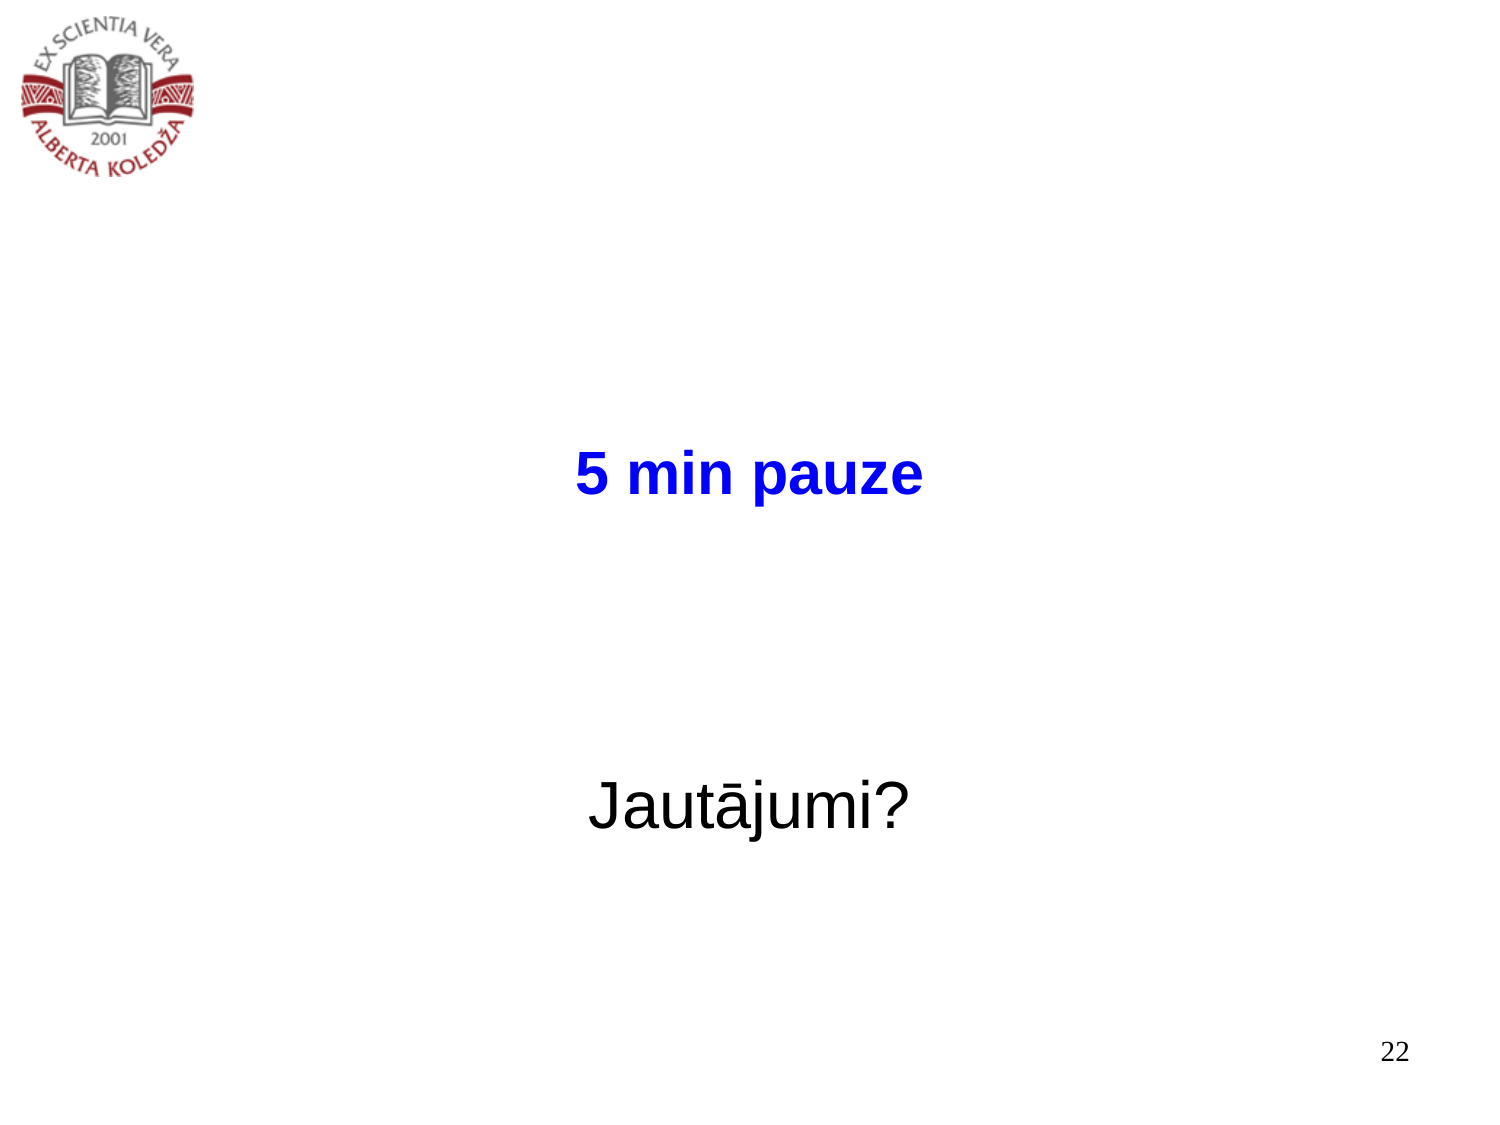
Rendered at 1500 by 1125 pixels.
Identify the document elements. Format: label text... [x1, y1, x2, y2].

text_box <skaitlis> [1074, 1024, 1426, 1103]
title 5 min pauze [112, 349, 1388, 591]
text_box Jautājumi? [225, 637, 1276, 926]
picture [21, 16, 194, 177]
